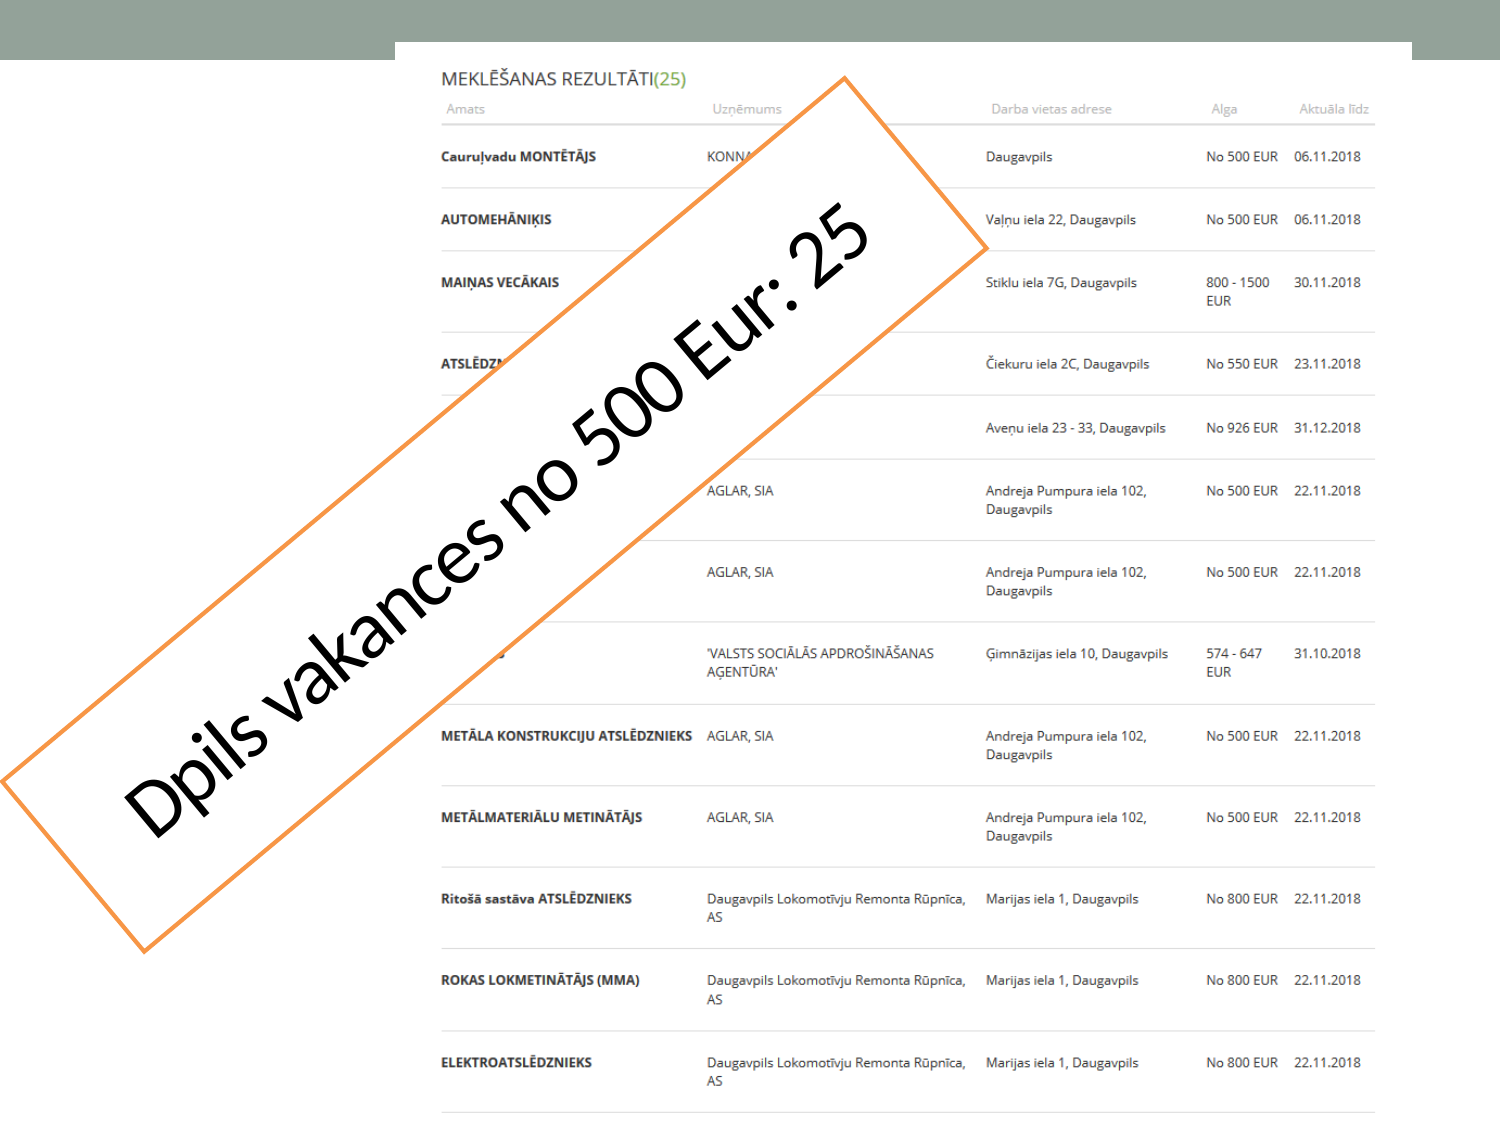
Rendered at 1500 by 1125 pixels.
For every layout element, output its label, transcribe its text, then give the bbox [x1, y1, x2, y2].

title Dpils vakances no 500 Eur: 25 [2, 78, 987, 952]
picture [395, 42, 1412, 1114]
